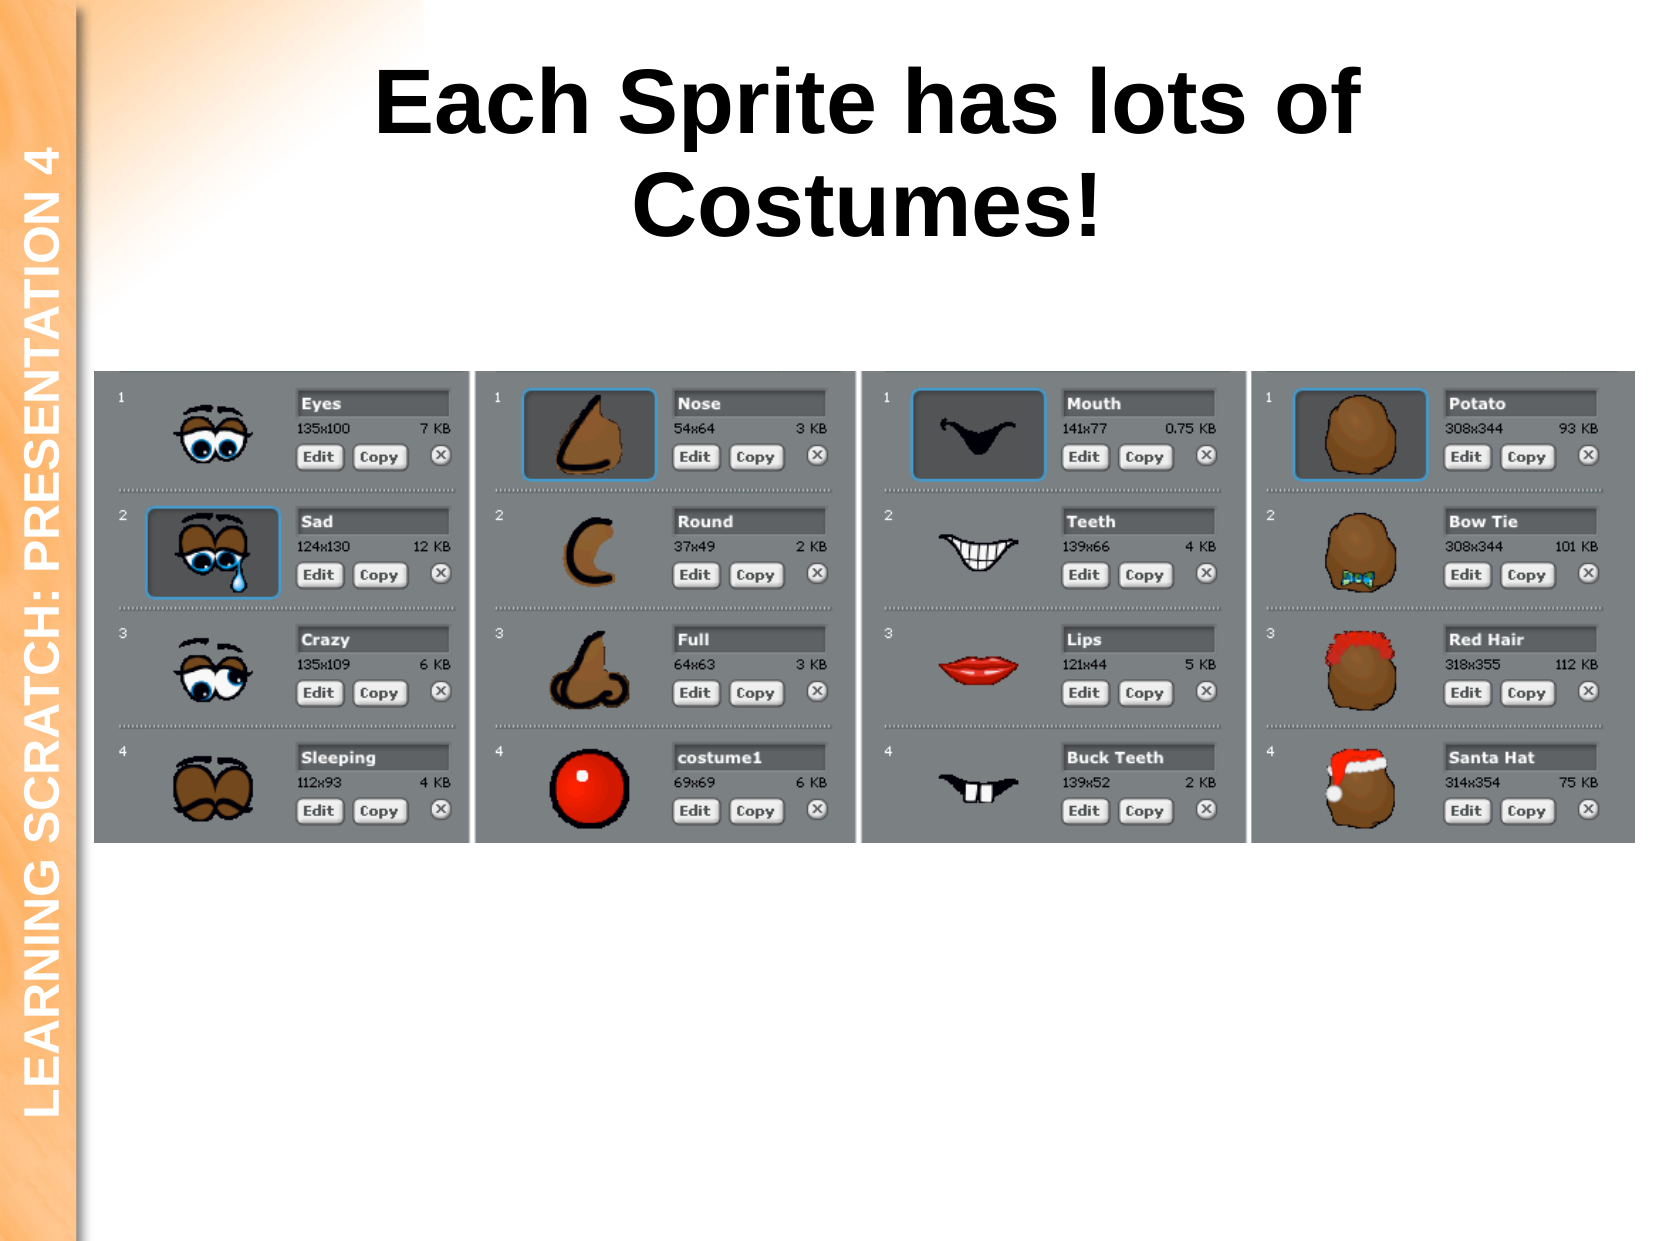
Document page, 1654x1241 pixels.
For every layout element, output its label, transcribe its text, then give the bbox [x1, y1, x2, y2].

title Each Sprite has lots of Costumes! [123, 56, 1612, 250]
picture [0, 0, 1635, 1241]
